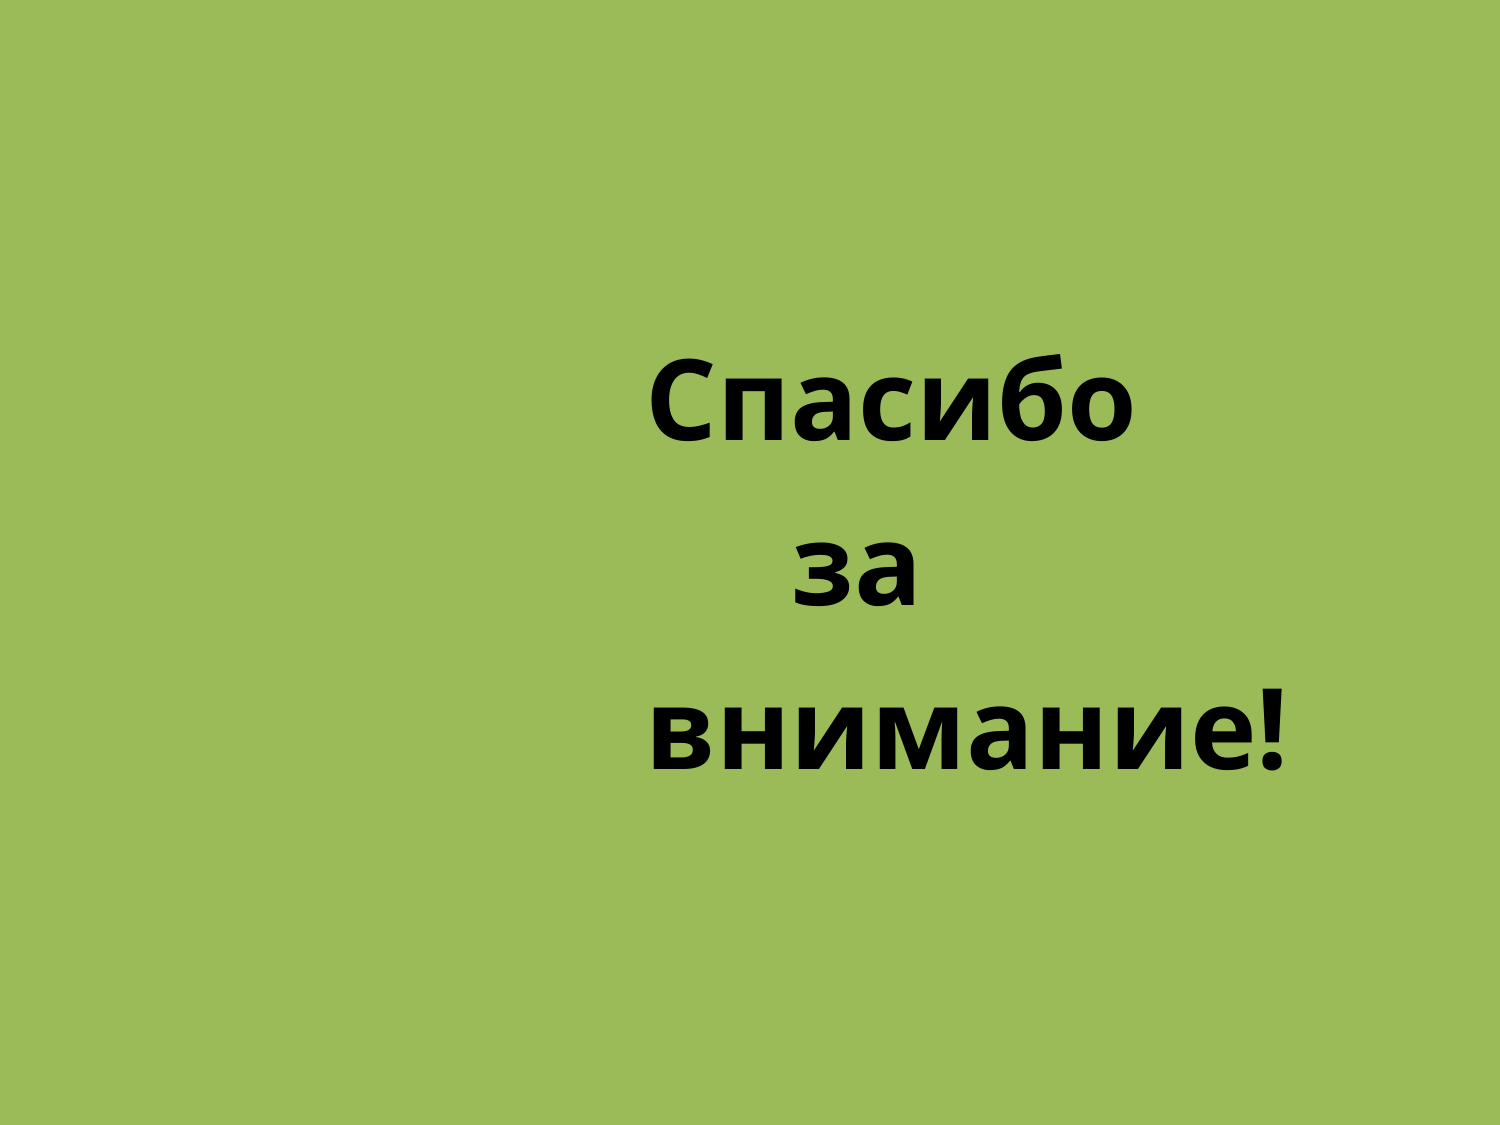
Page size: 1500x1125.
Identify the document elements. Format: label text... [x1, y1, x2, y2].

list Спасибо за внимание! [75, 46, 1425, 1005]
